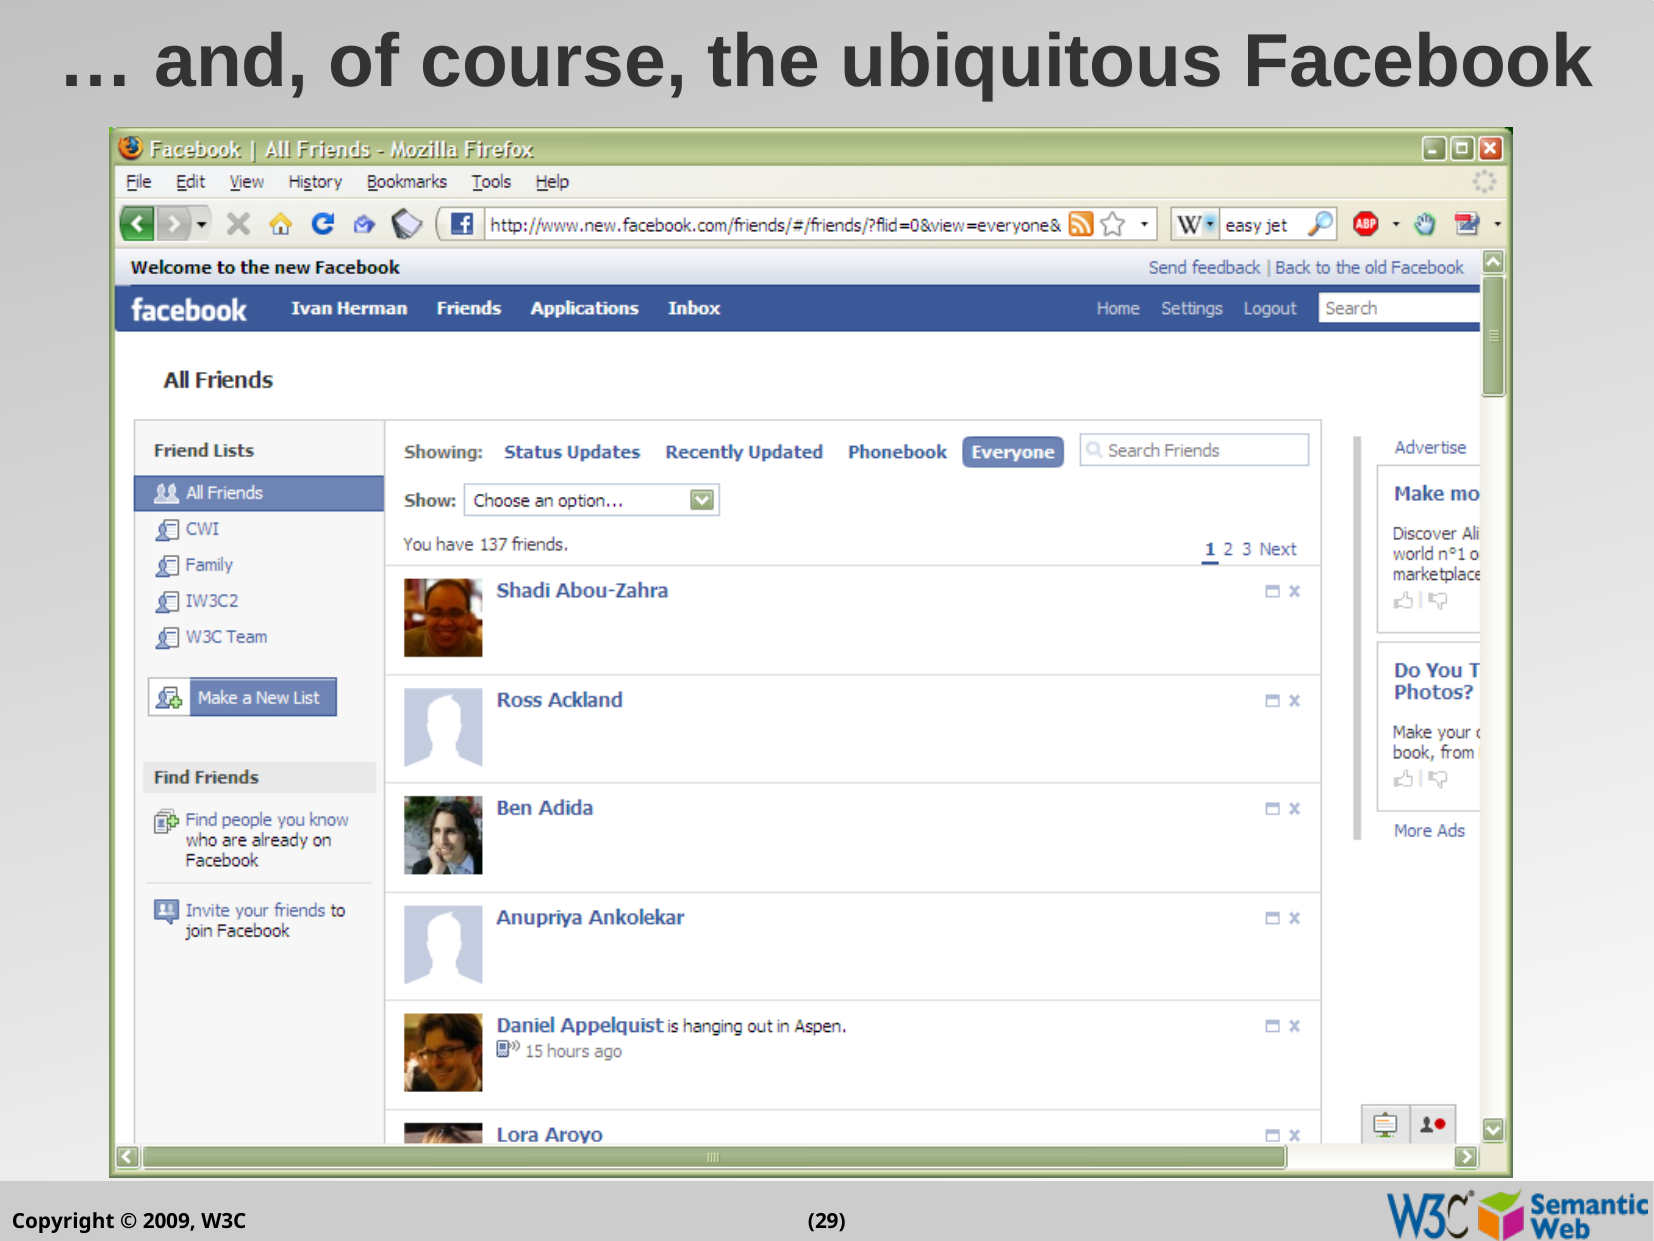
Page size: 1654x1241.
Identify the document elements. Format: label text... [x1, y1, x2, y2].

title … and, of course, the ubiquitous Facebook [0, 0, 1654, 119]
picture [1387, 1187, 1648, 1241]
picture [109, 127, 1513, 1178]
